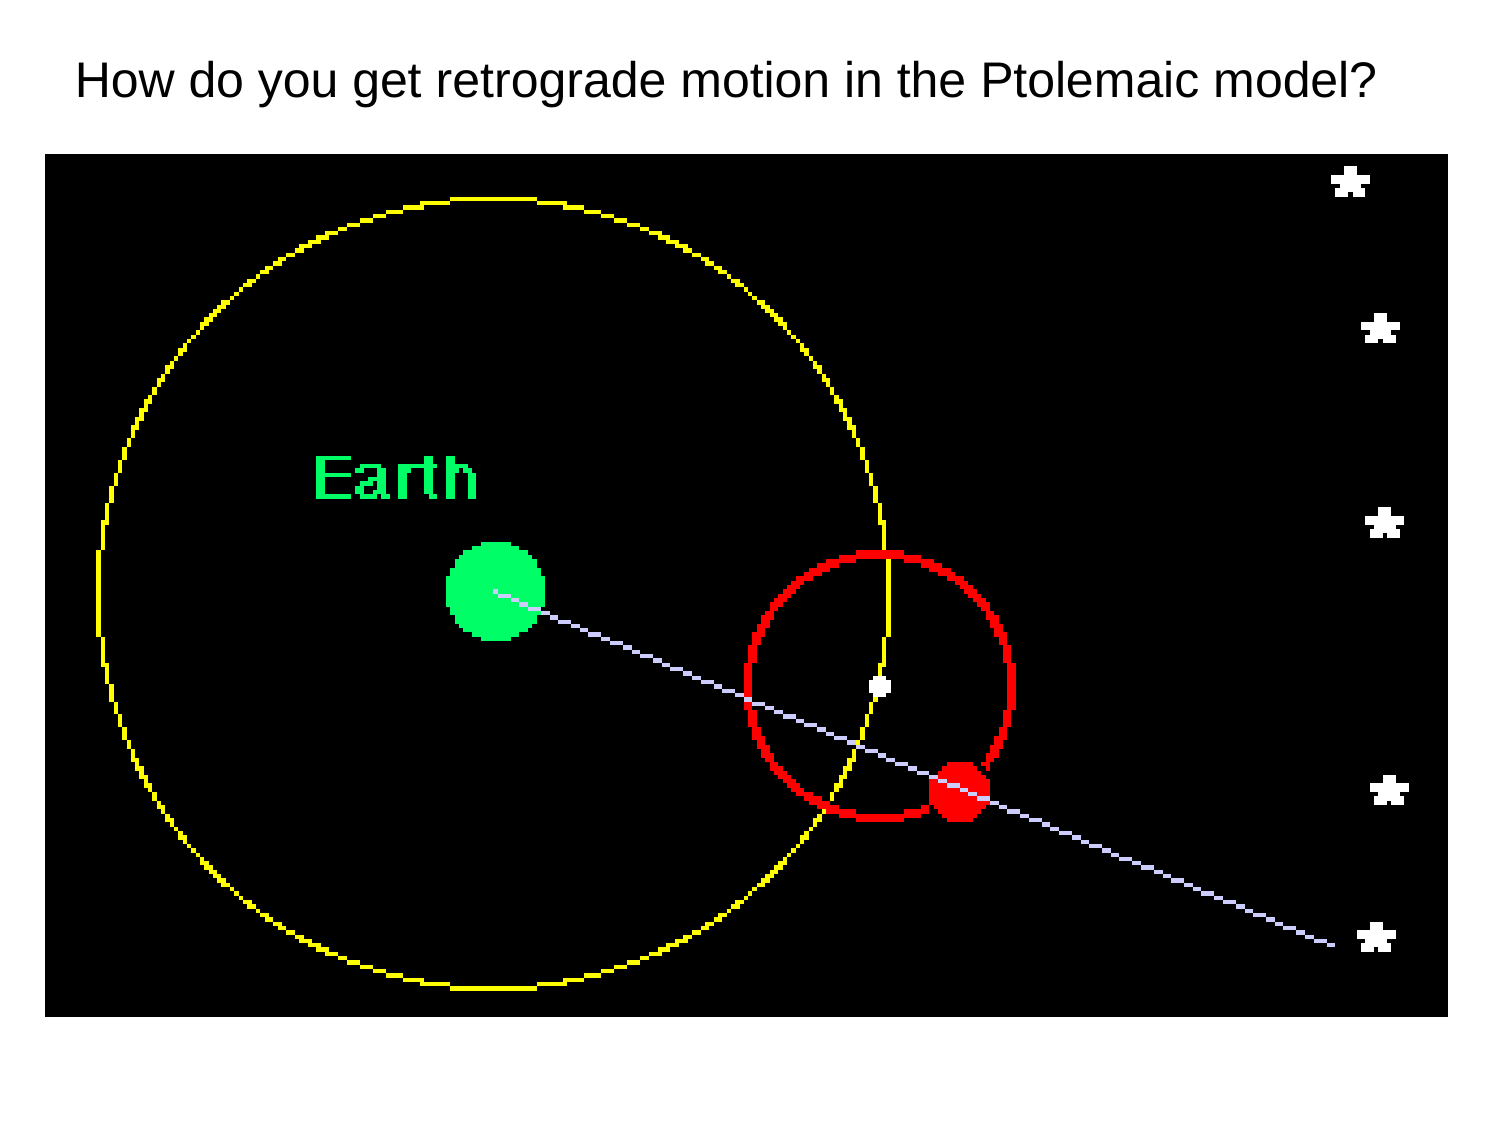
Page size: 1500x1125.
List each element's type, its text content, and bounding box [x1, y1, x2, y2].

text_box How do you get retrograde motion in the Ptolemaic model? [60, 45, 1441, 116]
picture [45, 154, 1448, 1017]
